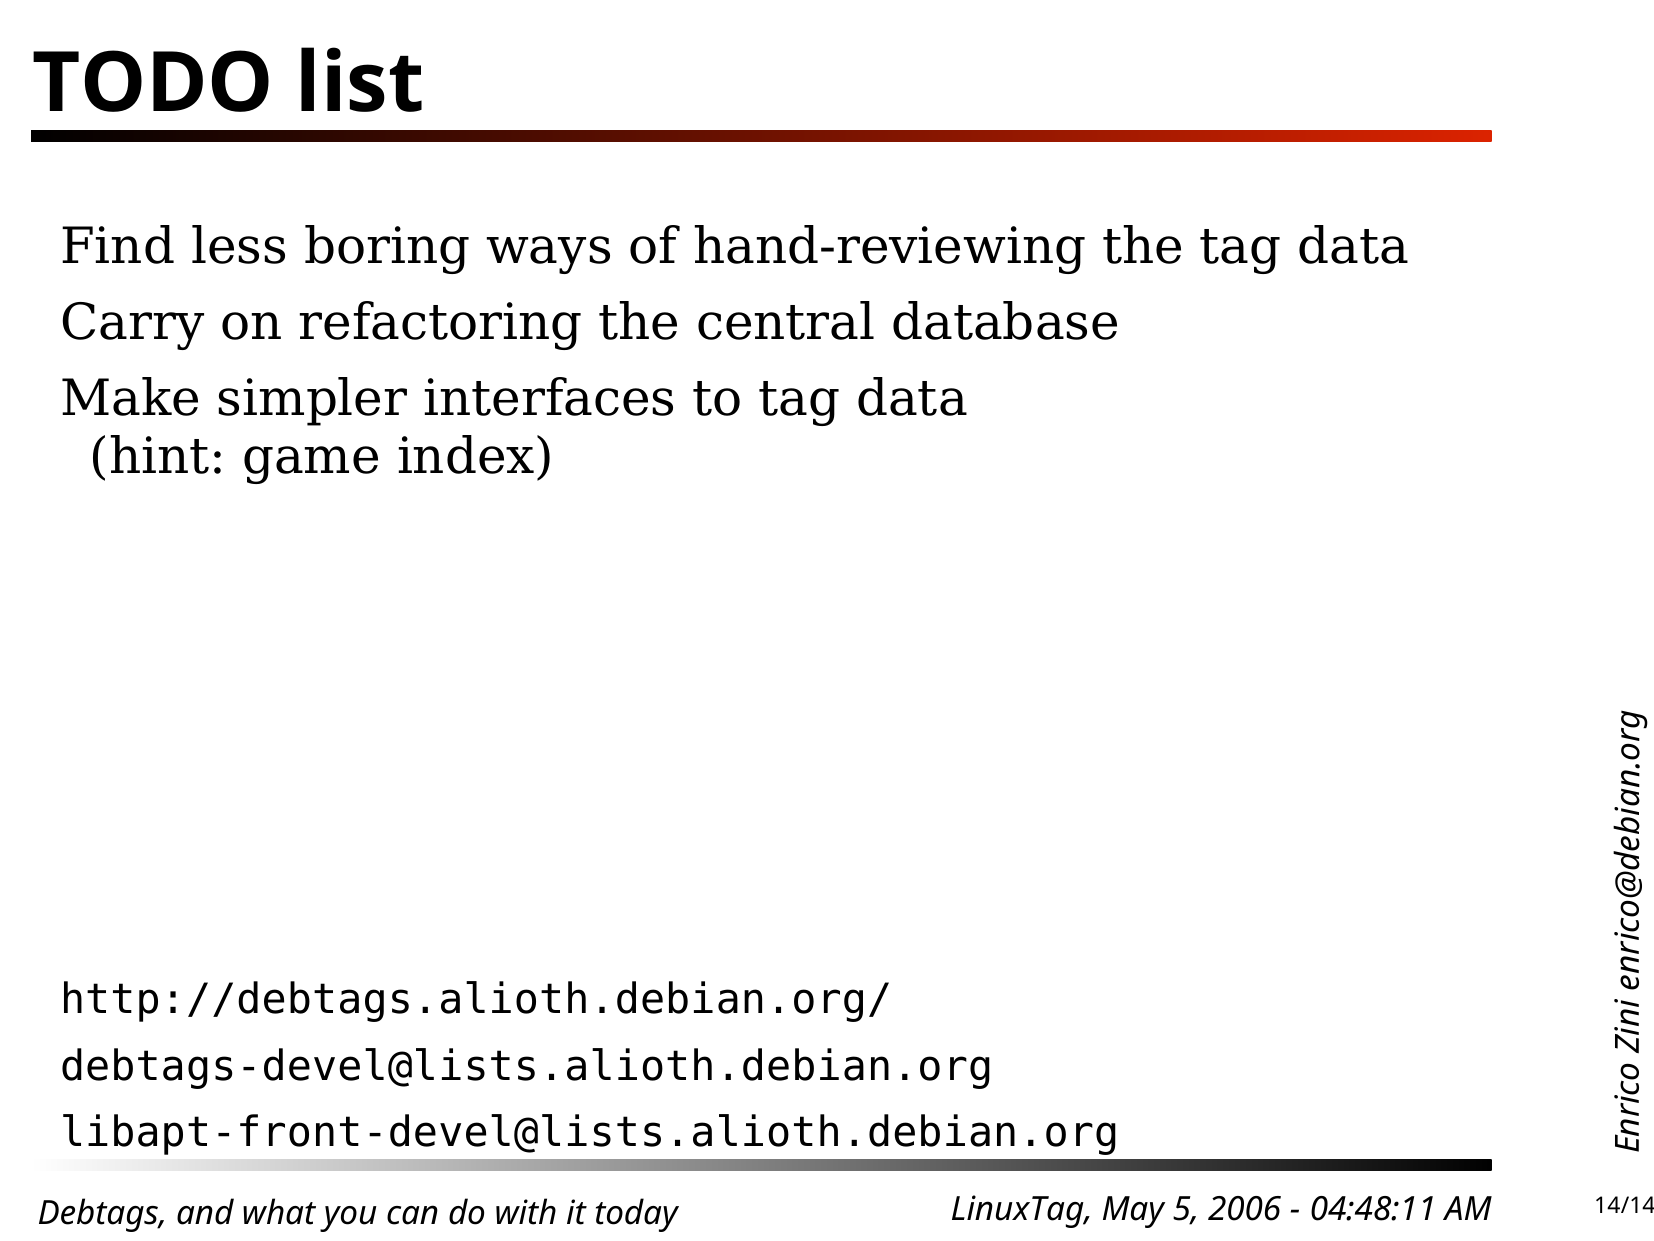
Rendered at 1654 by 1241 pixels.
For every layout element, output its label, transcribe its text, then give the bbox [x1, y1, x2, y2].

text_box TODO list [32, 22, 1439, 159]
text_box http://debtags.alioth.debian.org/ debtags-devel@lists.alioth.debian.org libapt-front-devel@lists.alioth.debian.org [60, 975, 1495, 1157]
text_box Find less boring ways of hand-reviewing the tag data Carry on refactoring the central database Make simpler interfaces to tag data (hint: game index) [60, 217, 1496, 1138]
